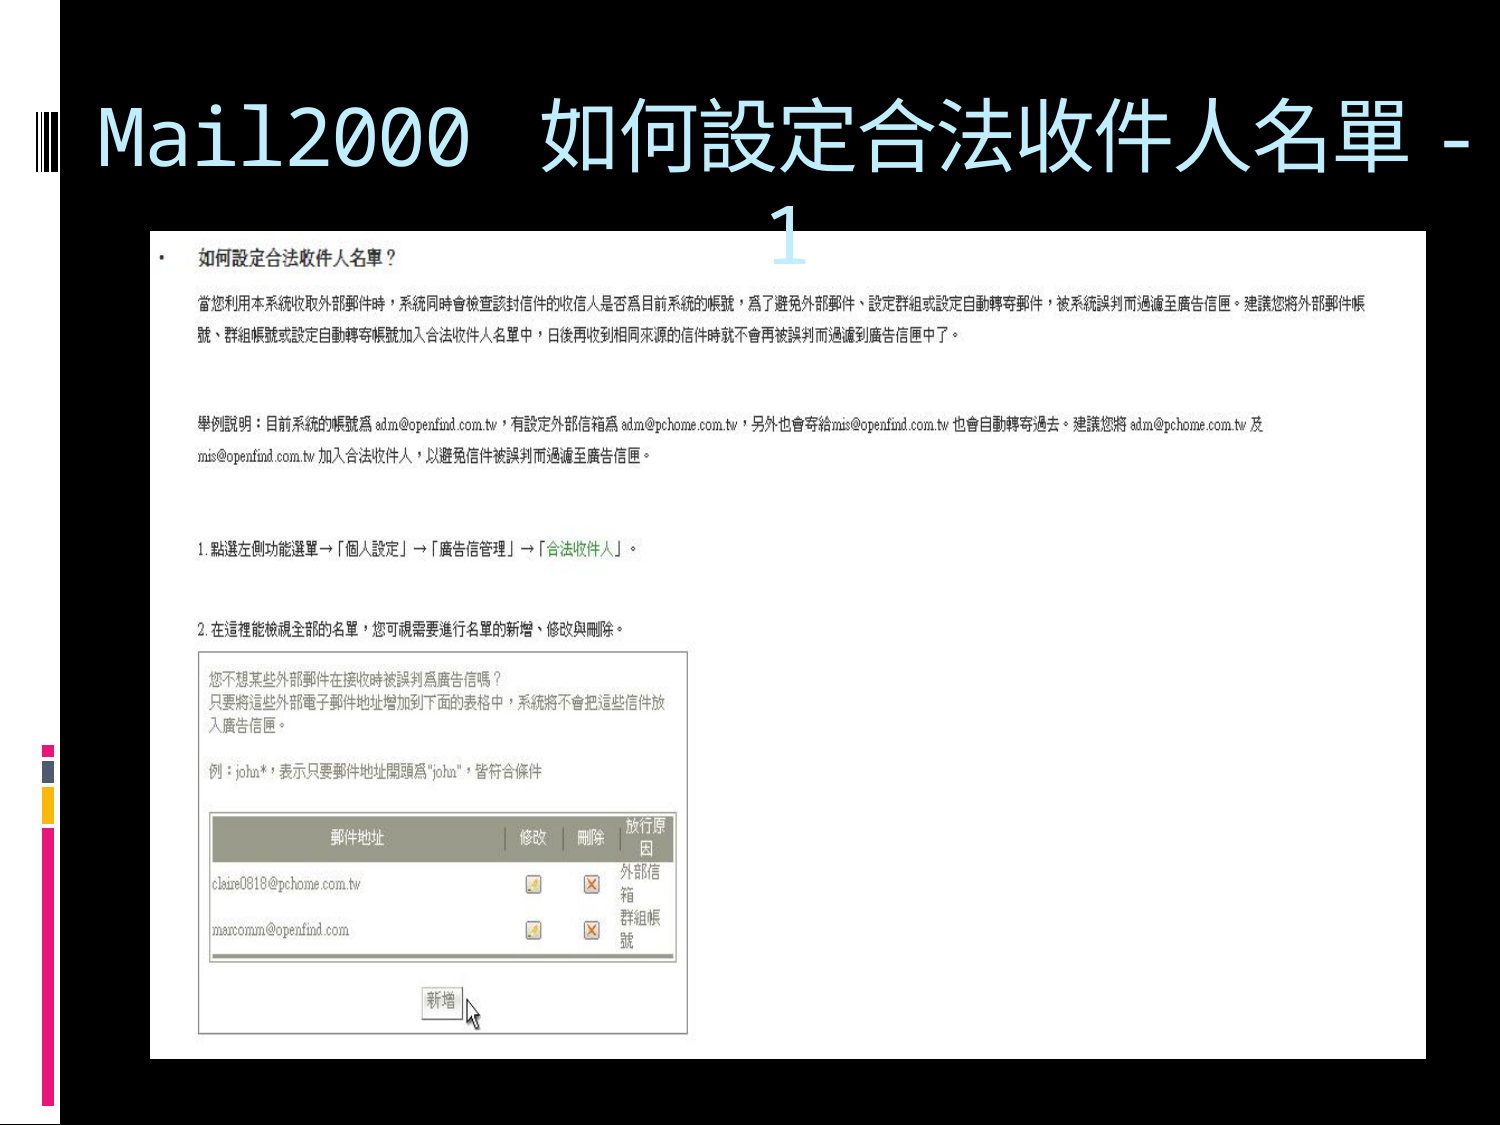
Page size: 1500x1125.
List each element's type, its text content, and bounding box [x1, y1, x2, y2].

title Mail2000 如何設定合法收件人名單-1 [76, 78, 1500, 197]
picture [150, 231, 1426, 1059]
